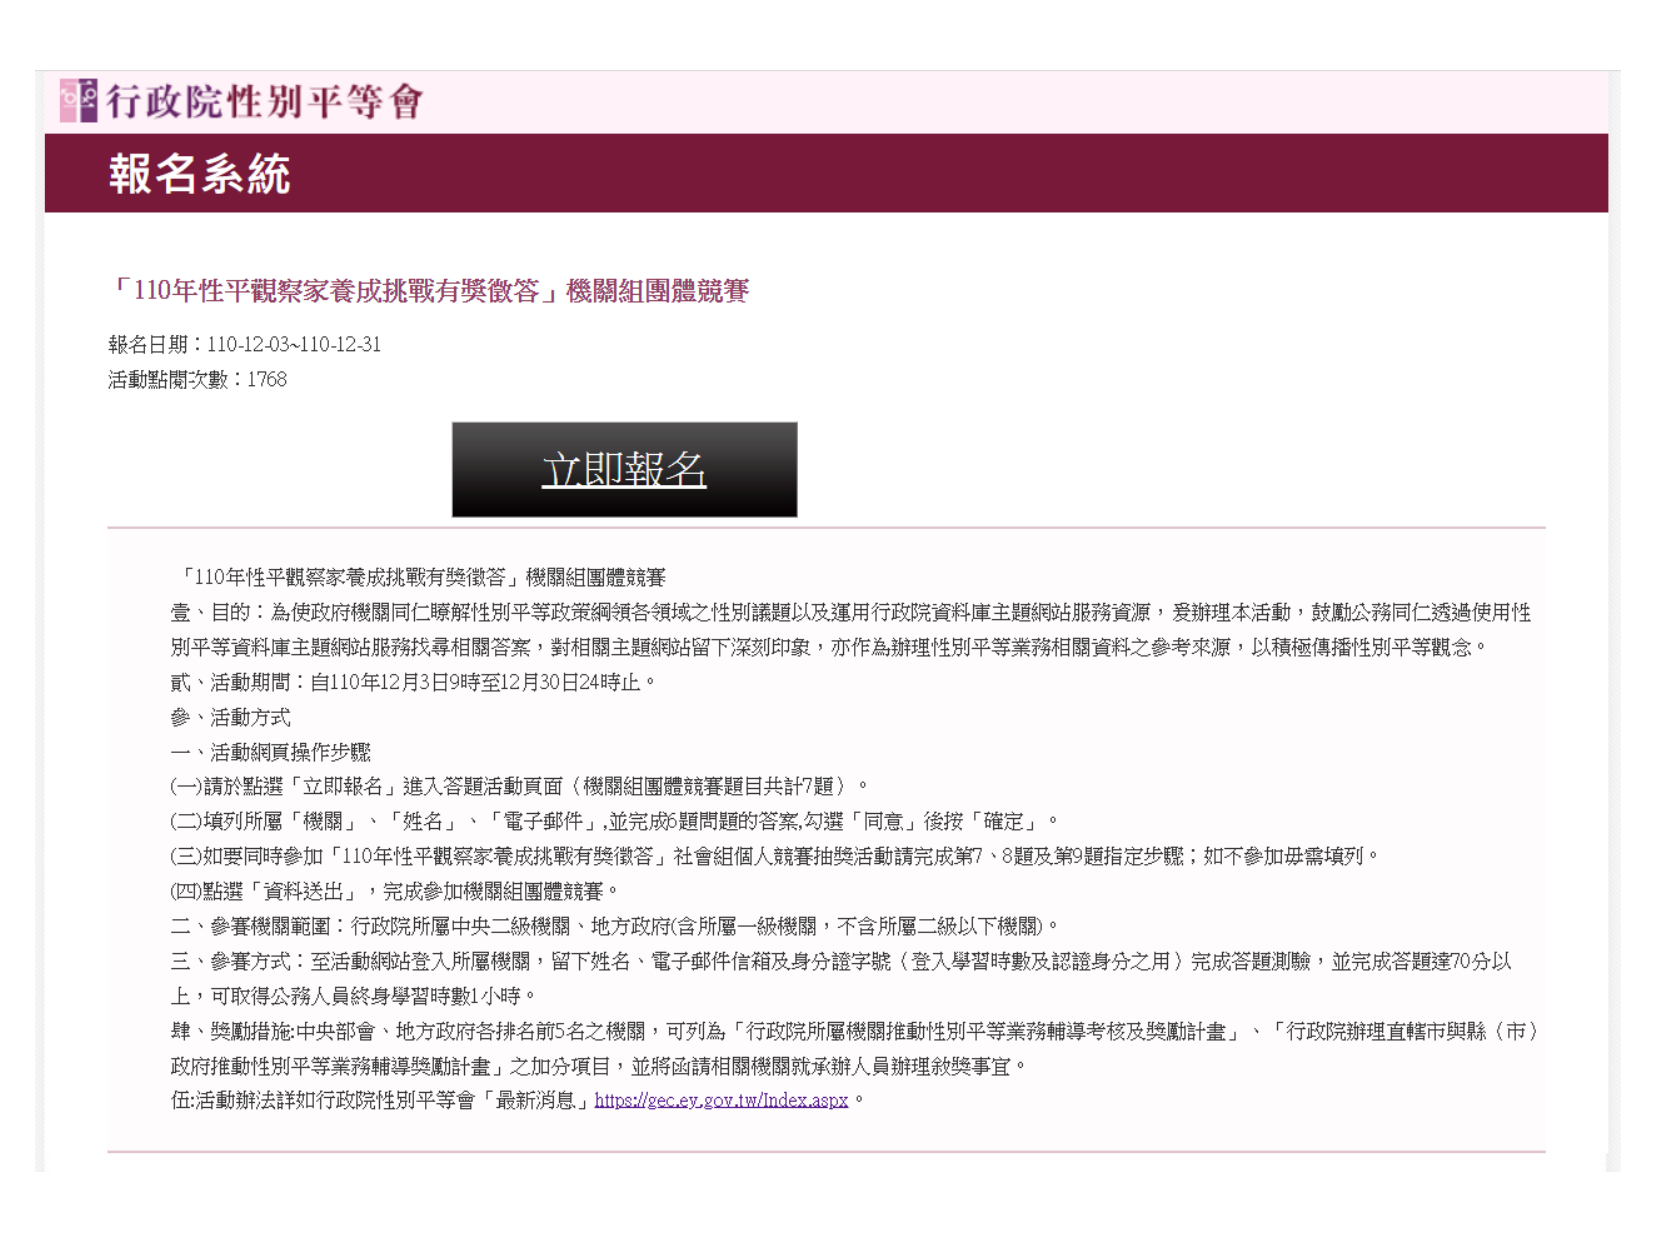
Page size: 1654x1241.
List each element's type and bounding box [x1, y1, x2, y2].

picture [35, 70, 1621, 1172]
